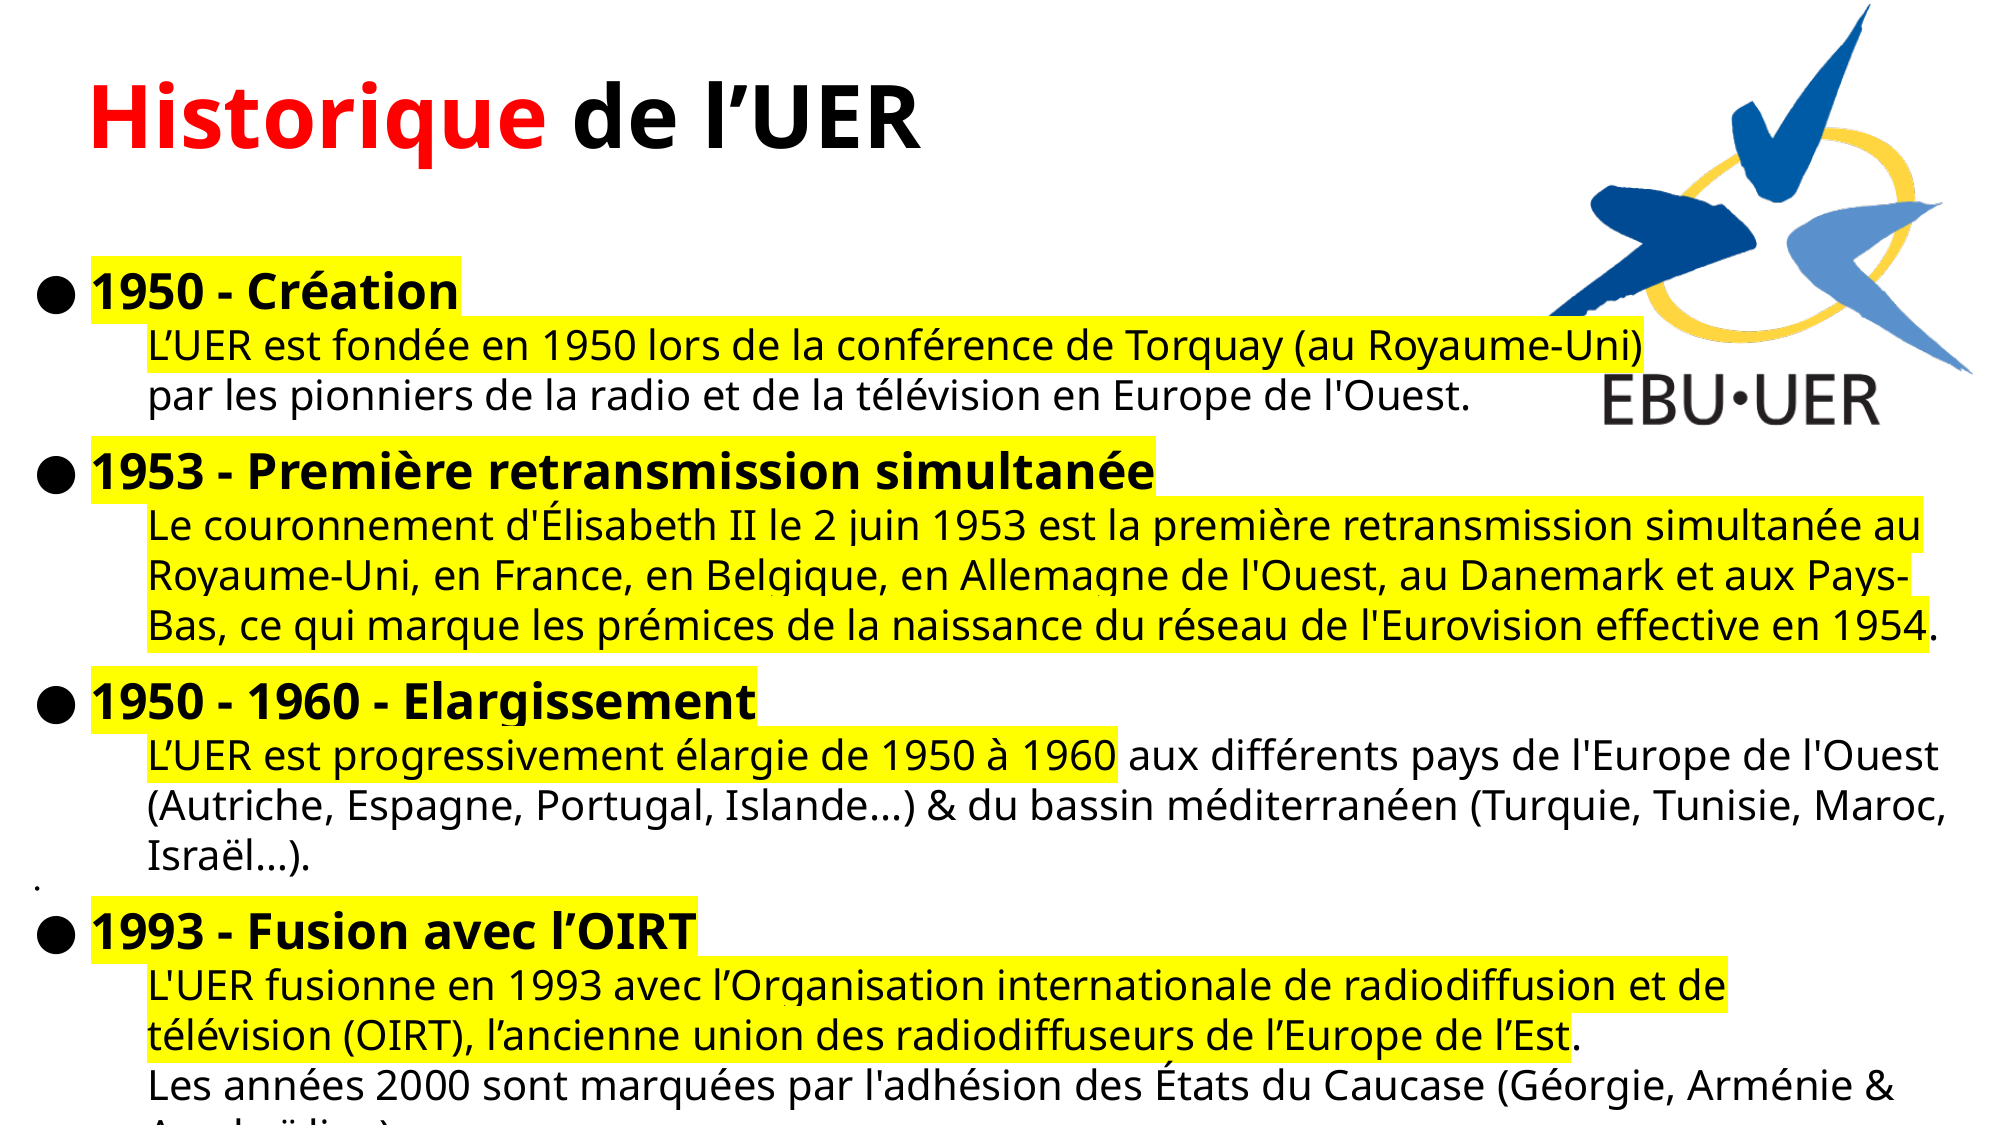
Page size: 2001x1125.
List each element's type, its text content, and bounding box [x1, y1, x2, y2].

picture [1506, 0, 1978, 251]
title Historique de l’UER [71, 64, 1506, 251]
text_box 1950 - Création L’UER est fondée en 1950 lors de la conférence de Torquay (au Royaume-Uni) par les pionniers de la radio et de la télévision en Europe de l'Ouest. 1953 - Première retransmission simultanée Le couronnement d'Élisabeth II le 2 juin 1953 est la première retransmission simultanée au Royaume-Uni, en France, en Belgique, en Allemagne de l'Ouest, au Danemark et aux Pays-Bas, ce qui marque les prémices de la naissance du réseau de l'Eurovision effective en 1954. 1950 - 1960 - Elargissement L’UER est progressivement élargie de 1950 à 1960 aux différents pays de l'Europe de l'Ouest (Autriche, Espagne, Portugal, Islande...) & du bassin méditerranéen (Turquie, Tunisie, Maroc, Israël…). 1993 - Fusion avec l’OIRT L'UER fusionne en 1993 avec l’Organisation internationale de radiodiffusion et de télévision (OIRT), l’ancienne union des radiodiffuseurs de l’Europe de l’Est. Les années 2000 sont marquées par l'adhésion des États du Caucase (Géorgie, Arménie & Azerbaïdjan). [19, 251, 2000, 1125]
